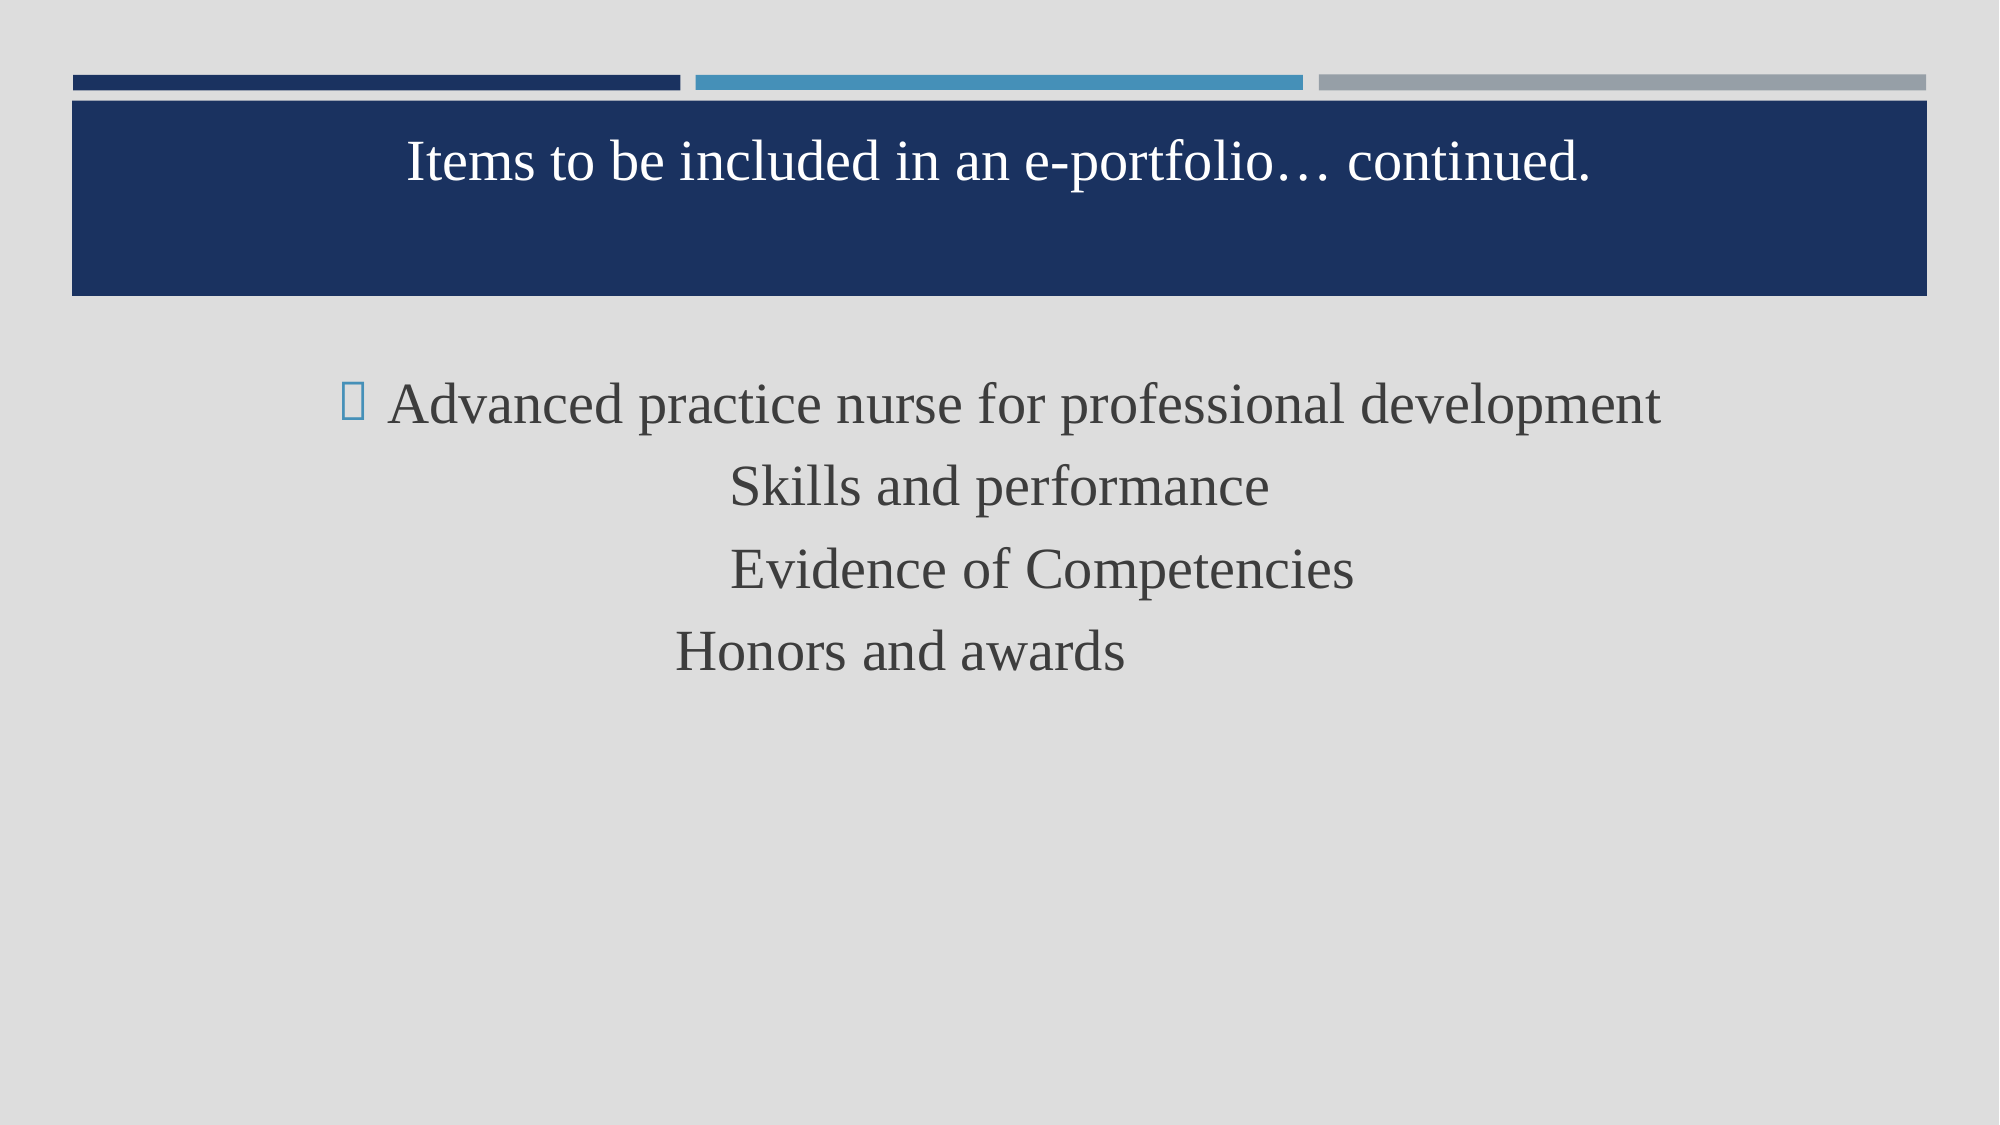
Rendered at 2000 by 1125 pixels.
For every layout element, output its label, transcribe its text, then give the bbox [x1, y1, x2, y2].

title Items to be included in an e-portfolio… continued. [95, 115, 1905, 282]
list Advanced practice nurse for professional development Skills and performance Evidence of Competencies Honors and awards [95, 357, 1905, 962]
